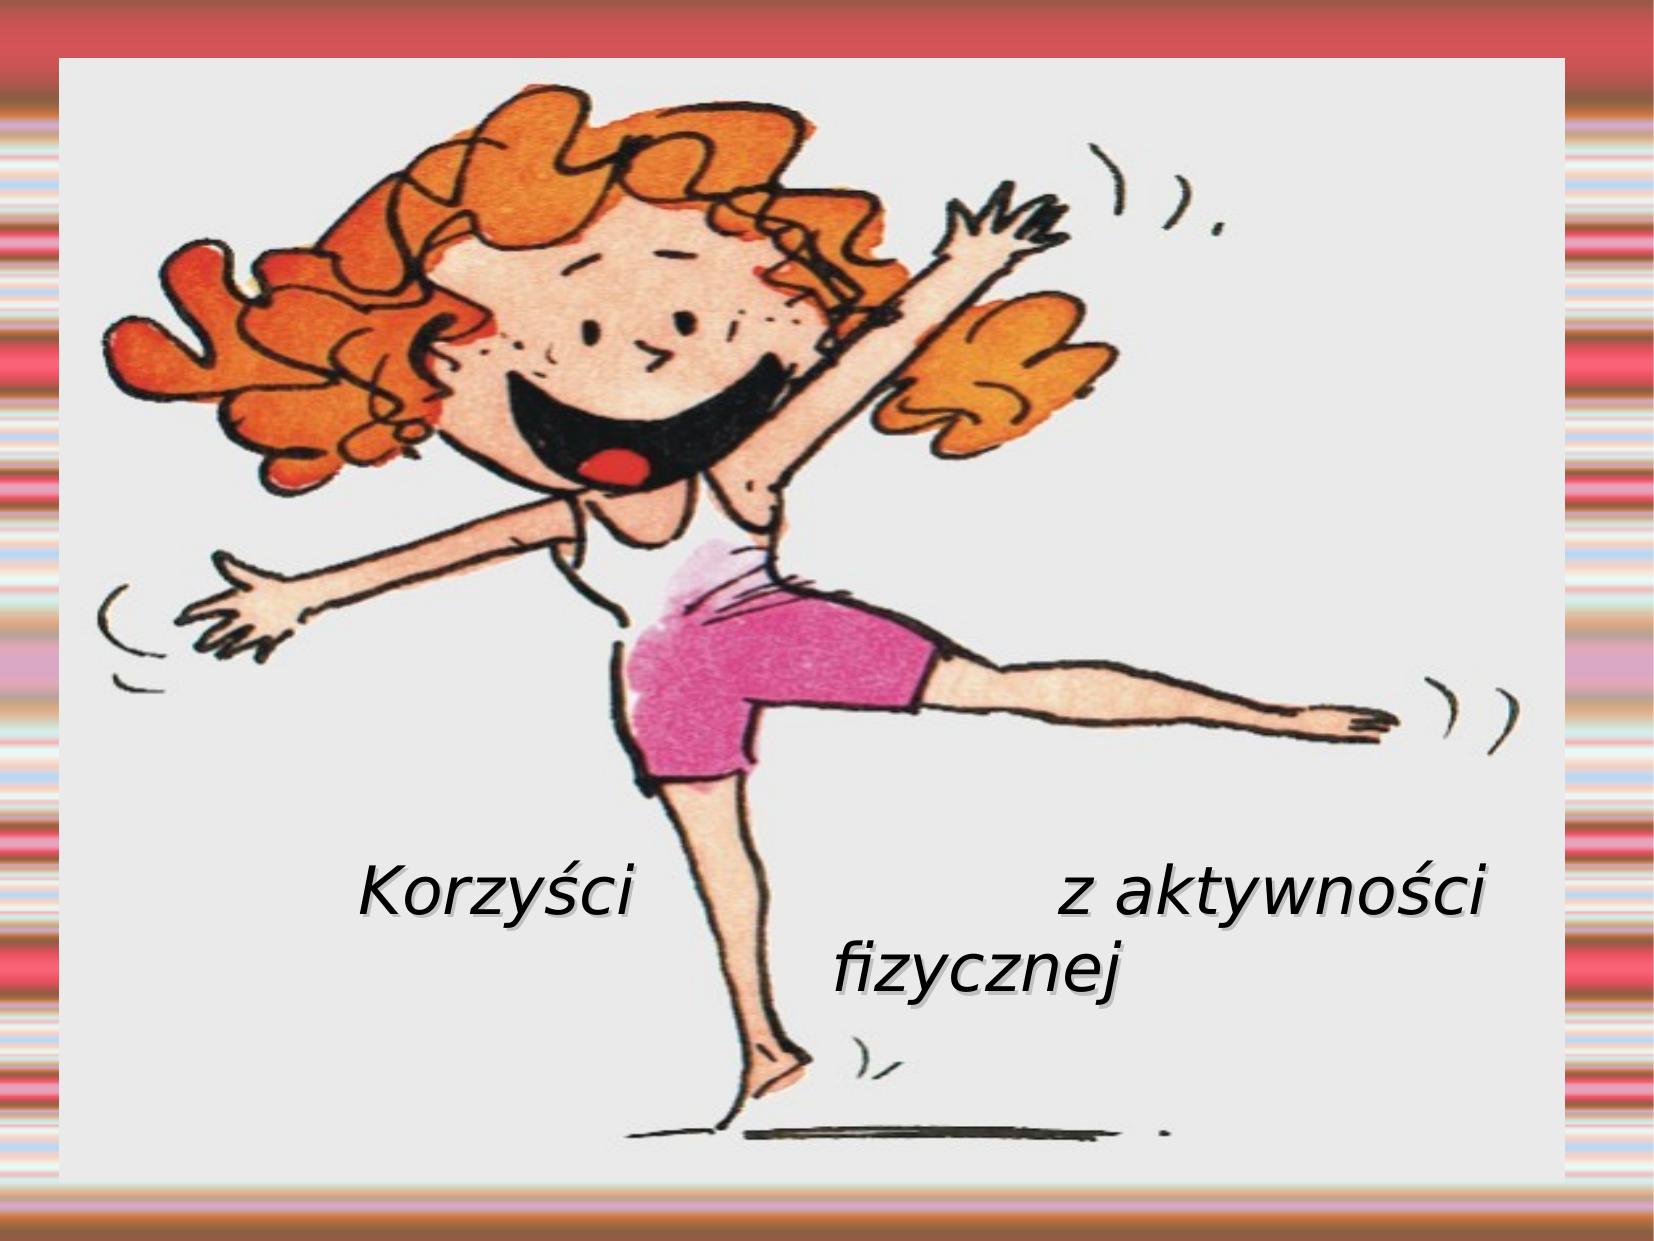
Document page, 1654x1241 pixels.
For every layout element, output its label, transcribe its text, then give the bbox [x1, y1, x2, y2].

title Korzyści z aktywności fizycznej [270, 826, 1654, 1034]
picture [0, 0, 1654, 1241]
